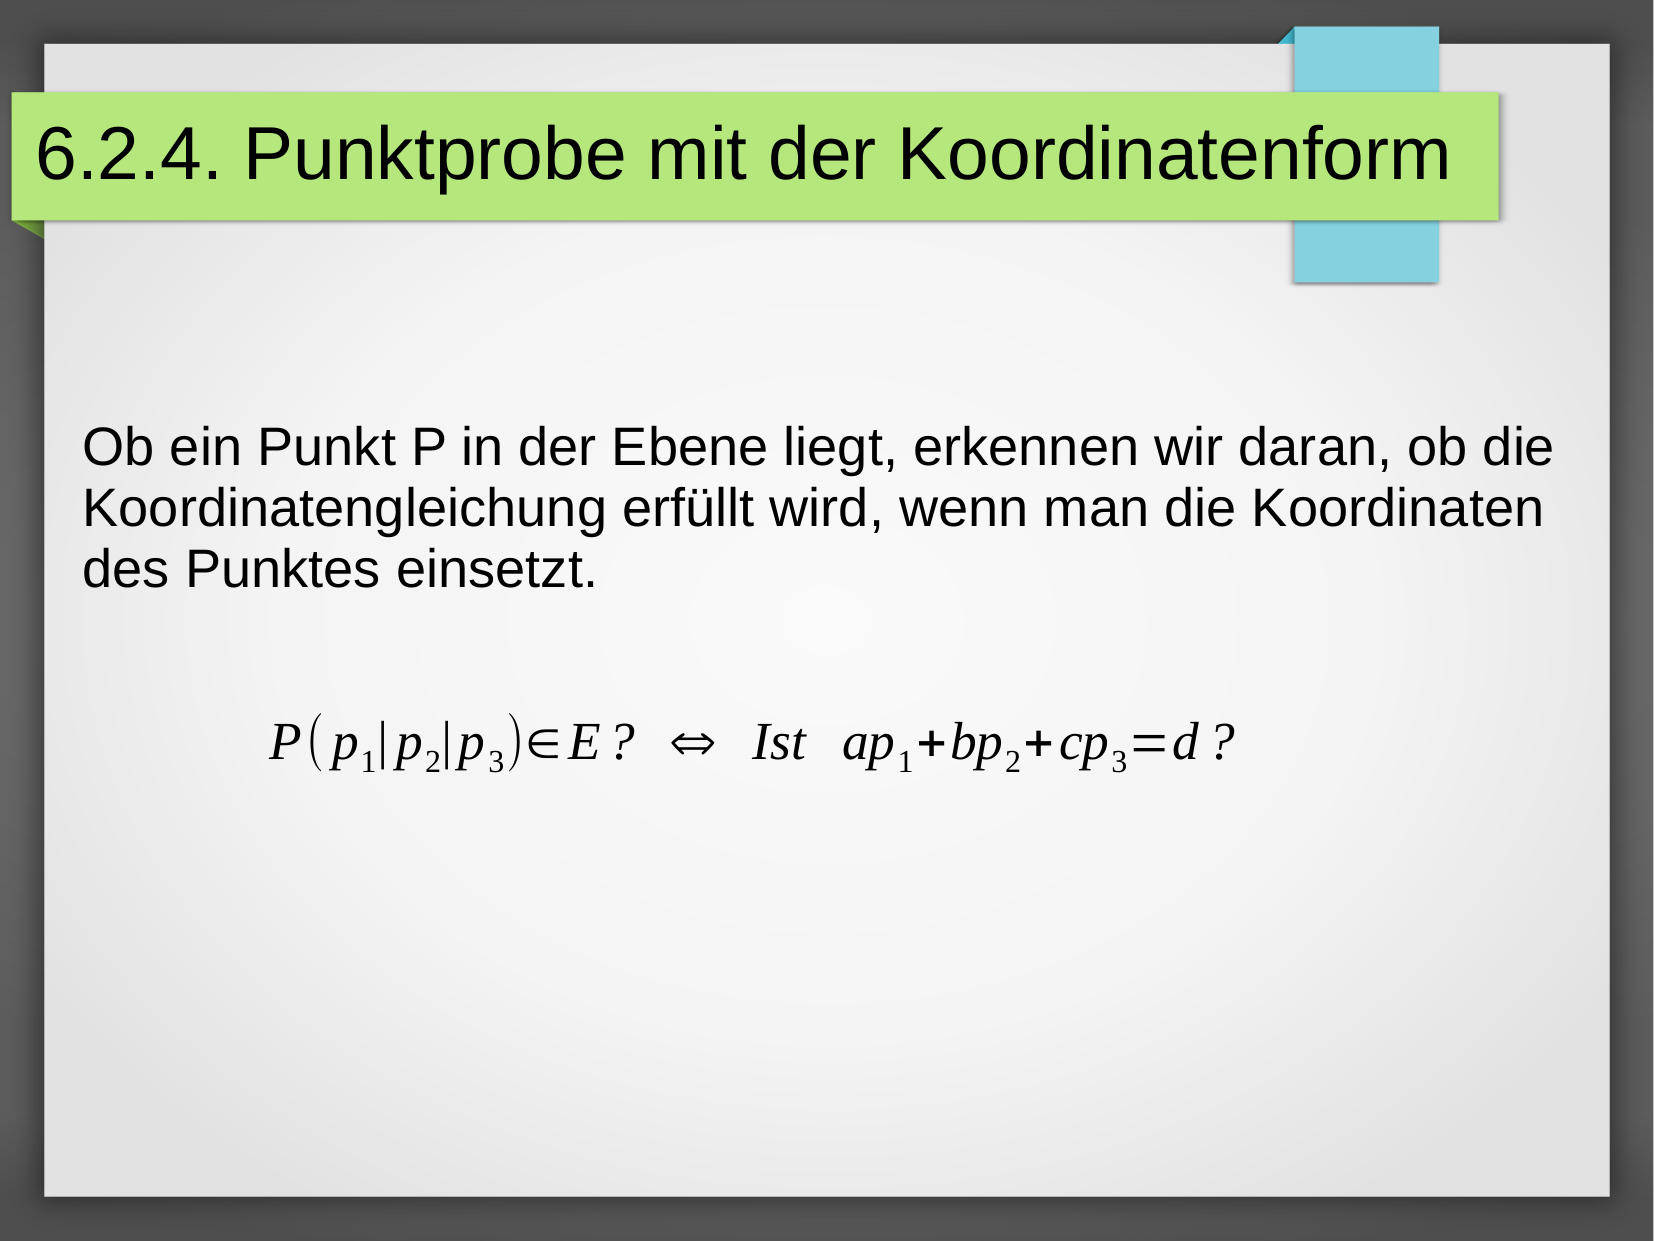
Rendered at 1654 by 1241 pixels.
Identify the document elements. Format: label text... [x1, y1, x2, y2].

list Ob ein Punkt P in der Ebene liegt, erkennen wir daran, ob die Koordinatengleichung erfüllt wird, wenn man die Koordinaten des Punktes einsetzt. [82, 413, 1571, 1133]
chart [260, 710, 1243, 780]
picture [0, 0, 1654, 1241]
title 6.2.4. Punktprobe mit der Koordinatenform [35, 94, 1536, 213]
